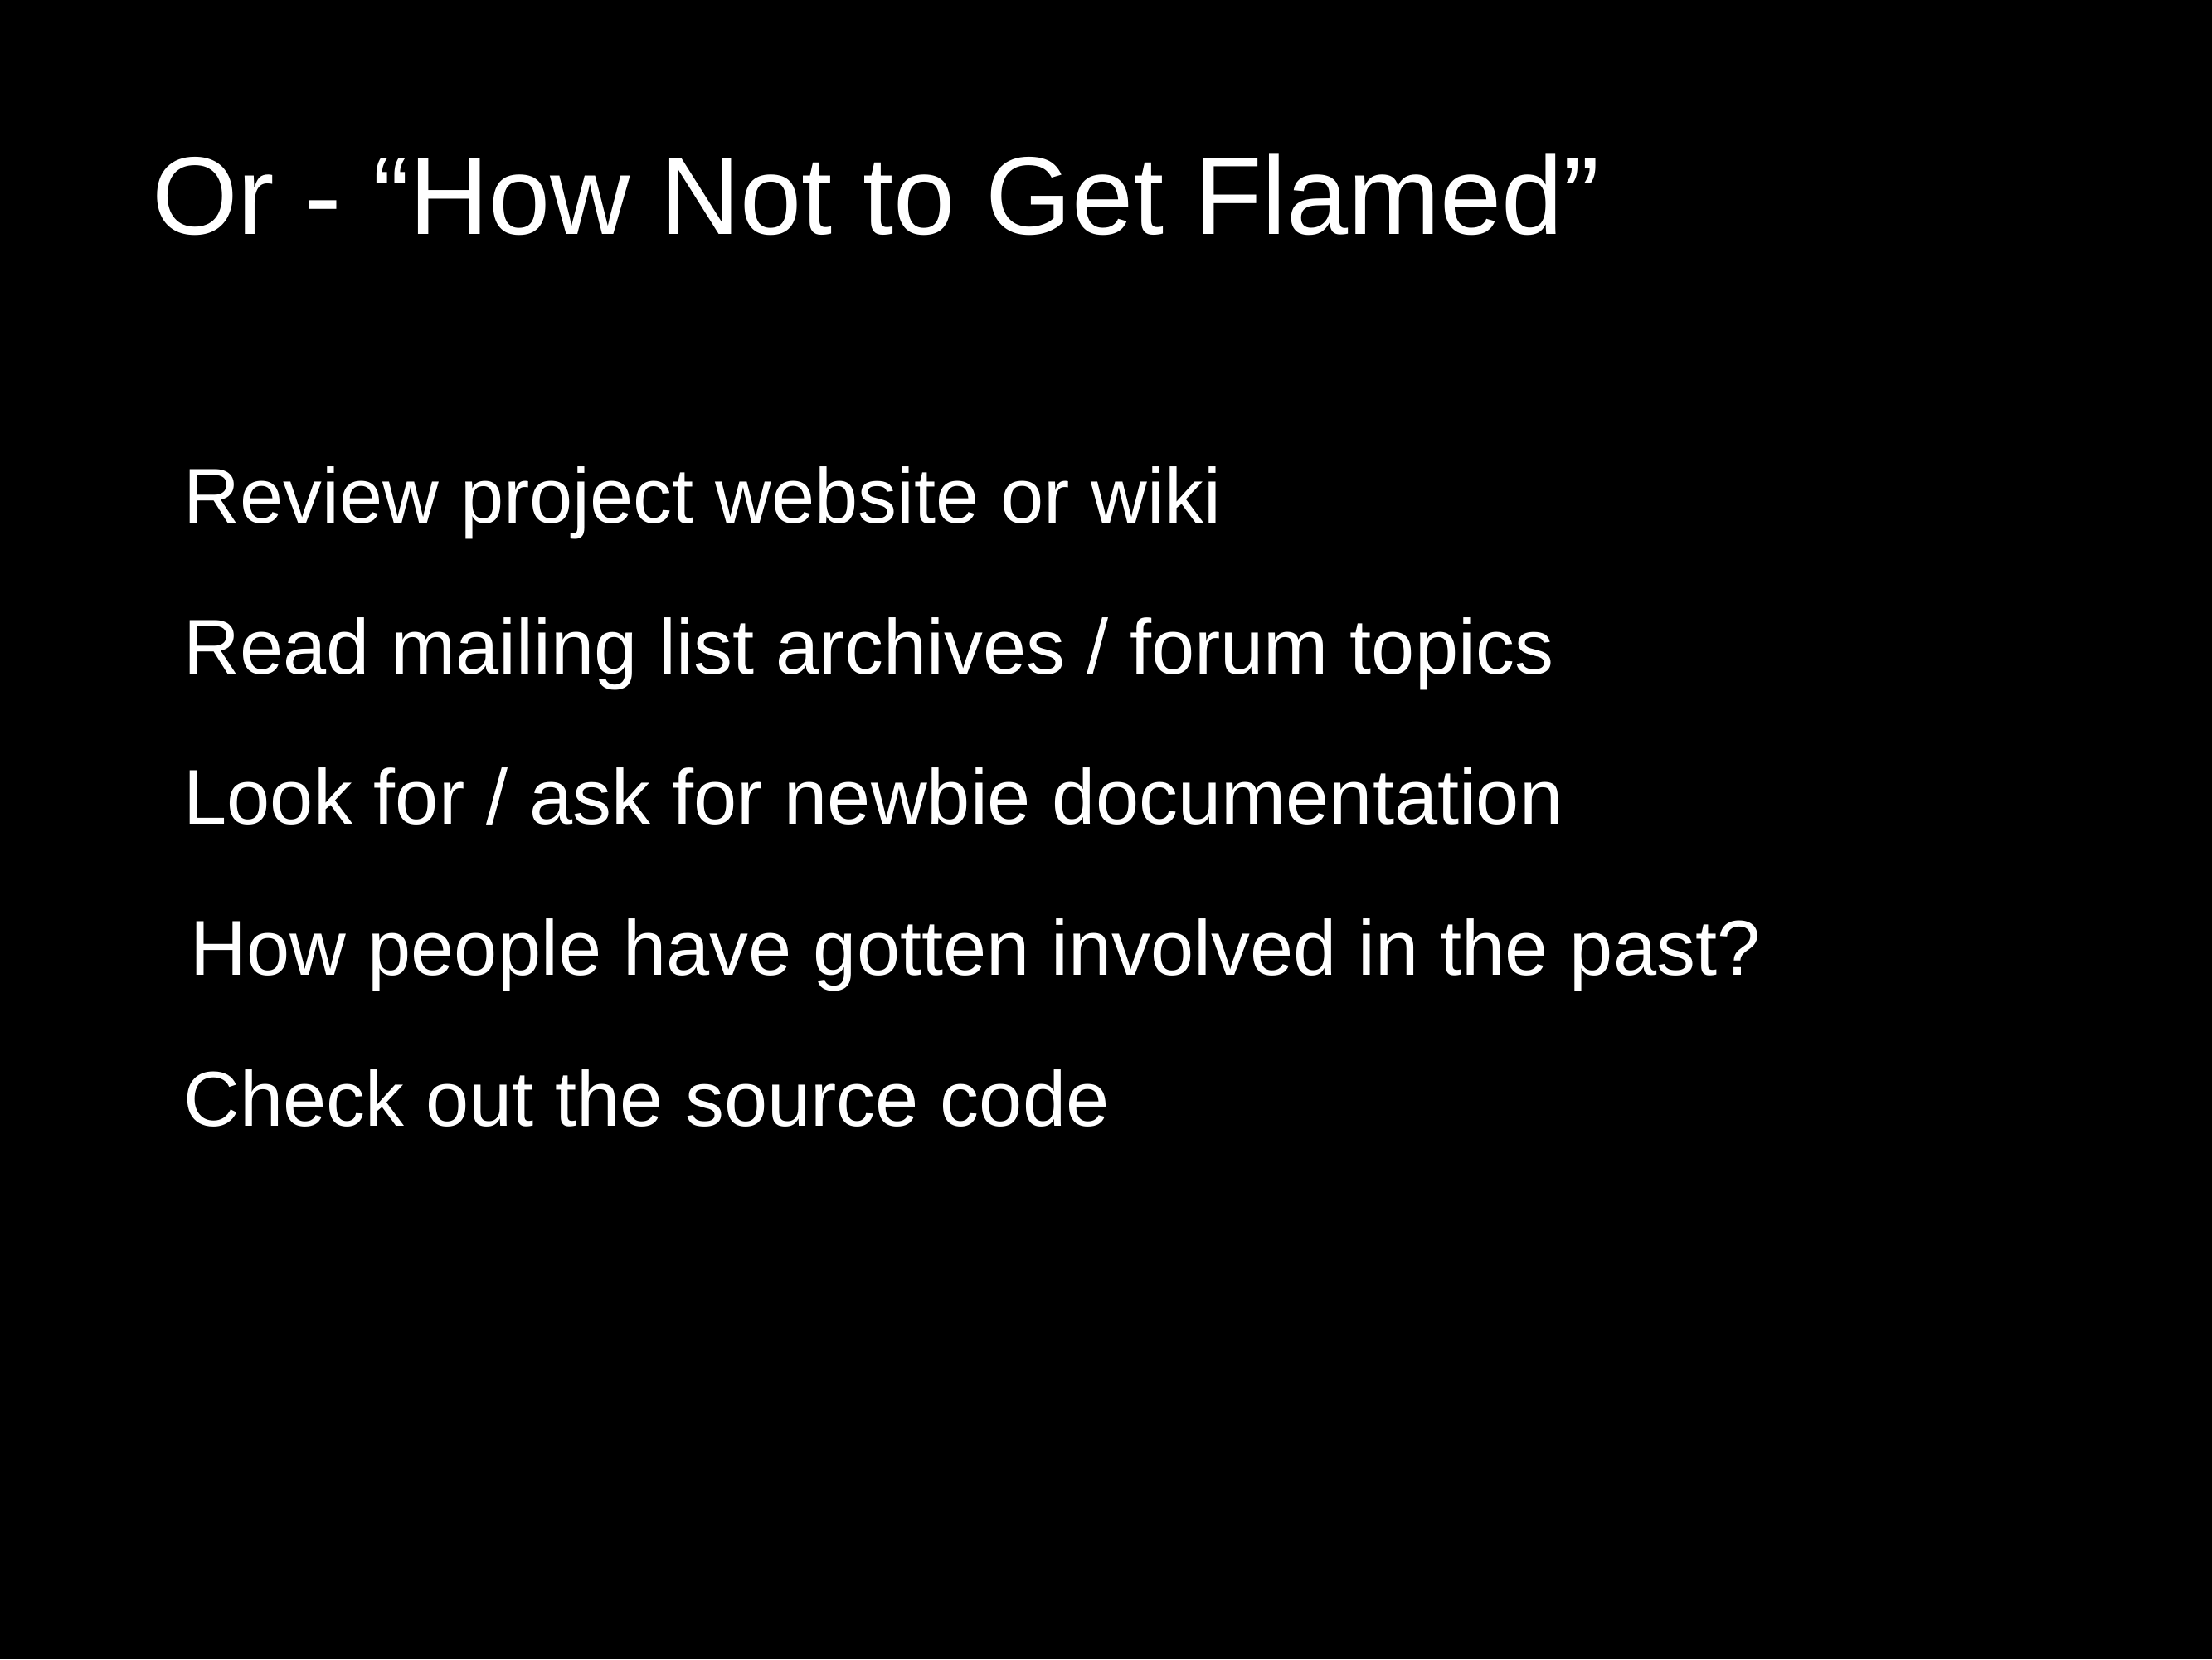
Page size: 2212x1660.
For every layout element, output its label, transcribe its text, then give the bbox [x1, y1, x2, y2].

list Review project website or wiki Read mailing list archives / forum topics Look for / ask for newbie documentation How people have gotten involved in the past? Check out the source code [152, 409, 2059, 1429]
title Or - “How Not to Get Flamed” [152, 80, 2059, 312]
